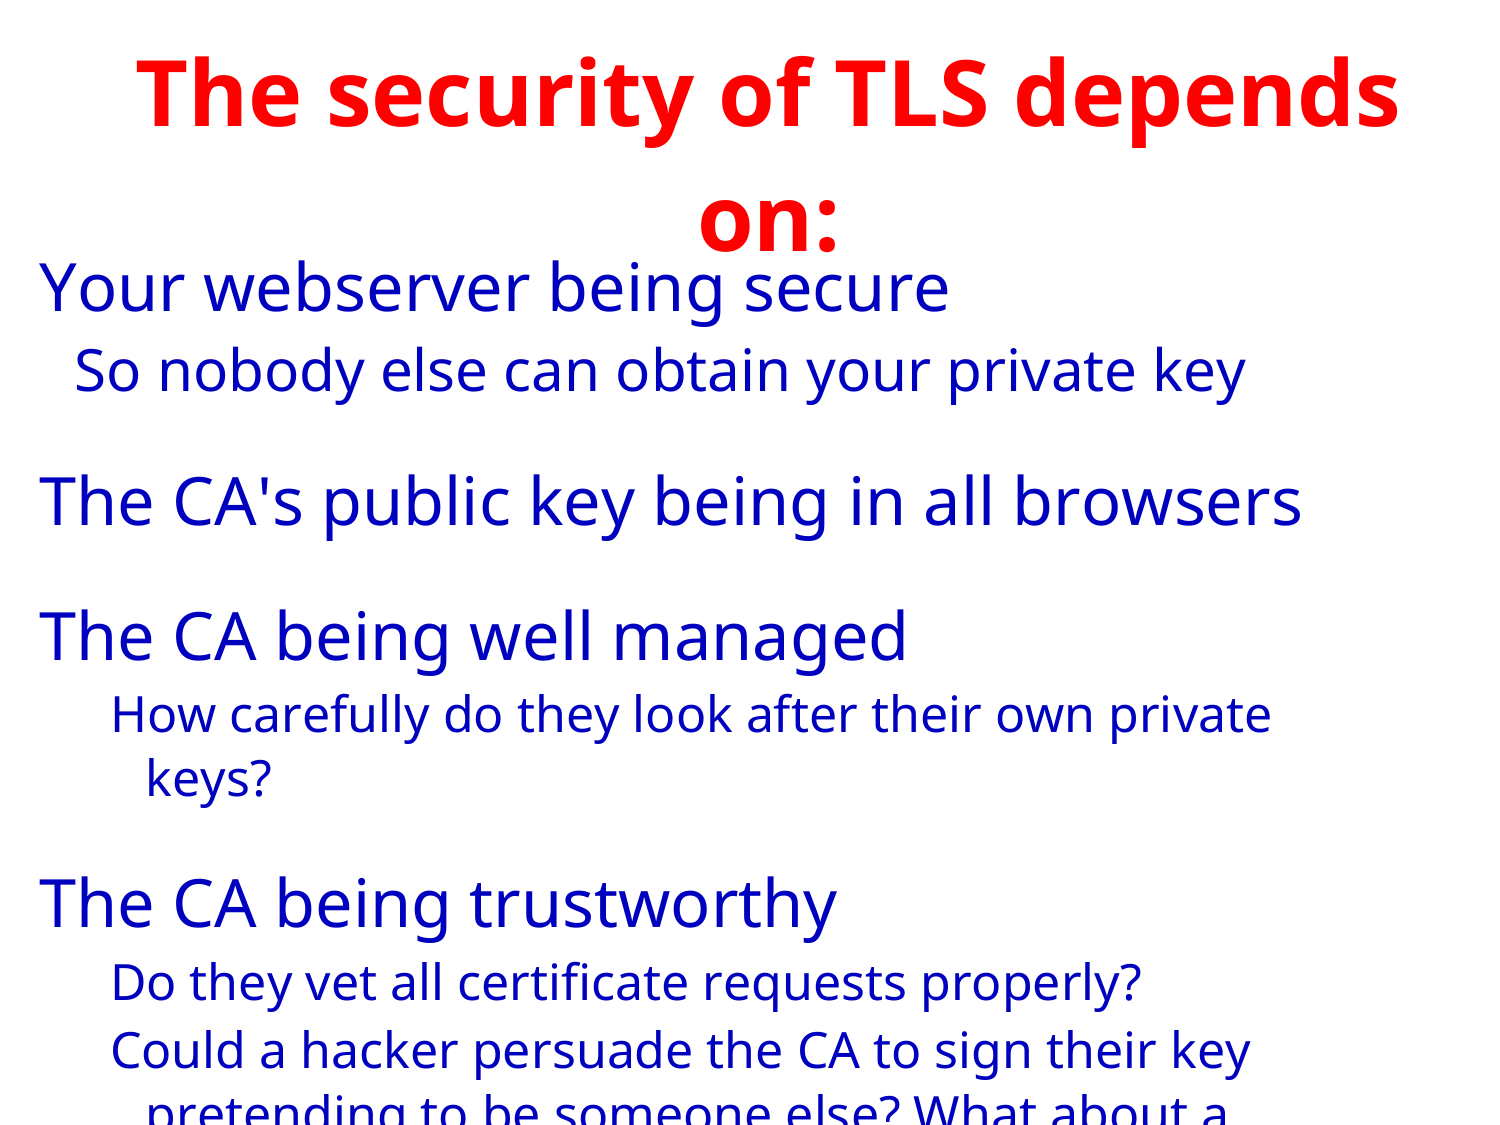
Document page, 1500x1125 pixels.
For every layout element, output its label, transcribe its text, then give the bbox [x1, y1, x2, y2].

list Your webserver being secure So nobody else can obtain your private key The CA's public key being in all browsers The CA being well managed How carefully do they look after their own private keys? The CA being trustworthy Do they vet all certificate requests properly? Could a hacker persuade the CA to sign their key pretending to be someone else? What about a government? [3, 242, 1407, 1109]
title The security of TLS depends on: [94, 28, 1444, 254]
